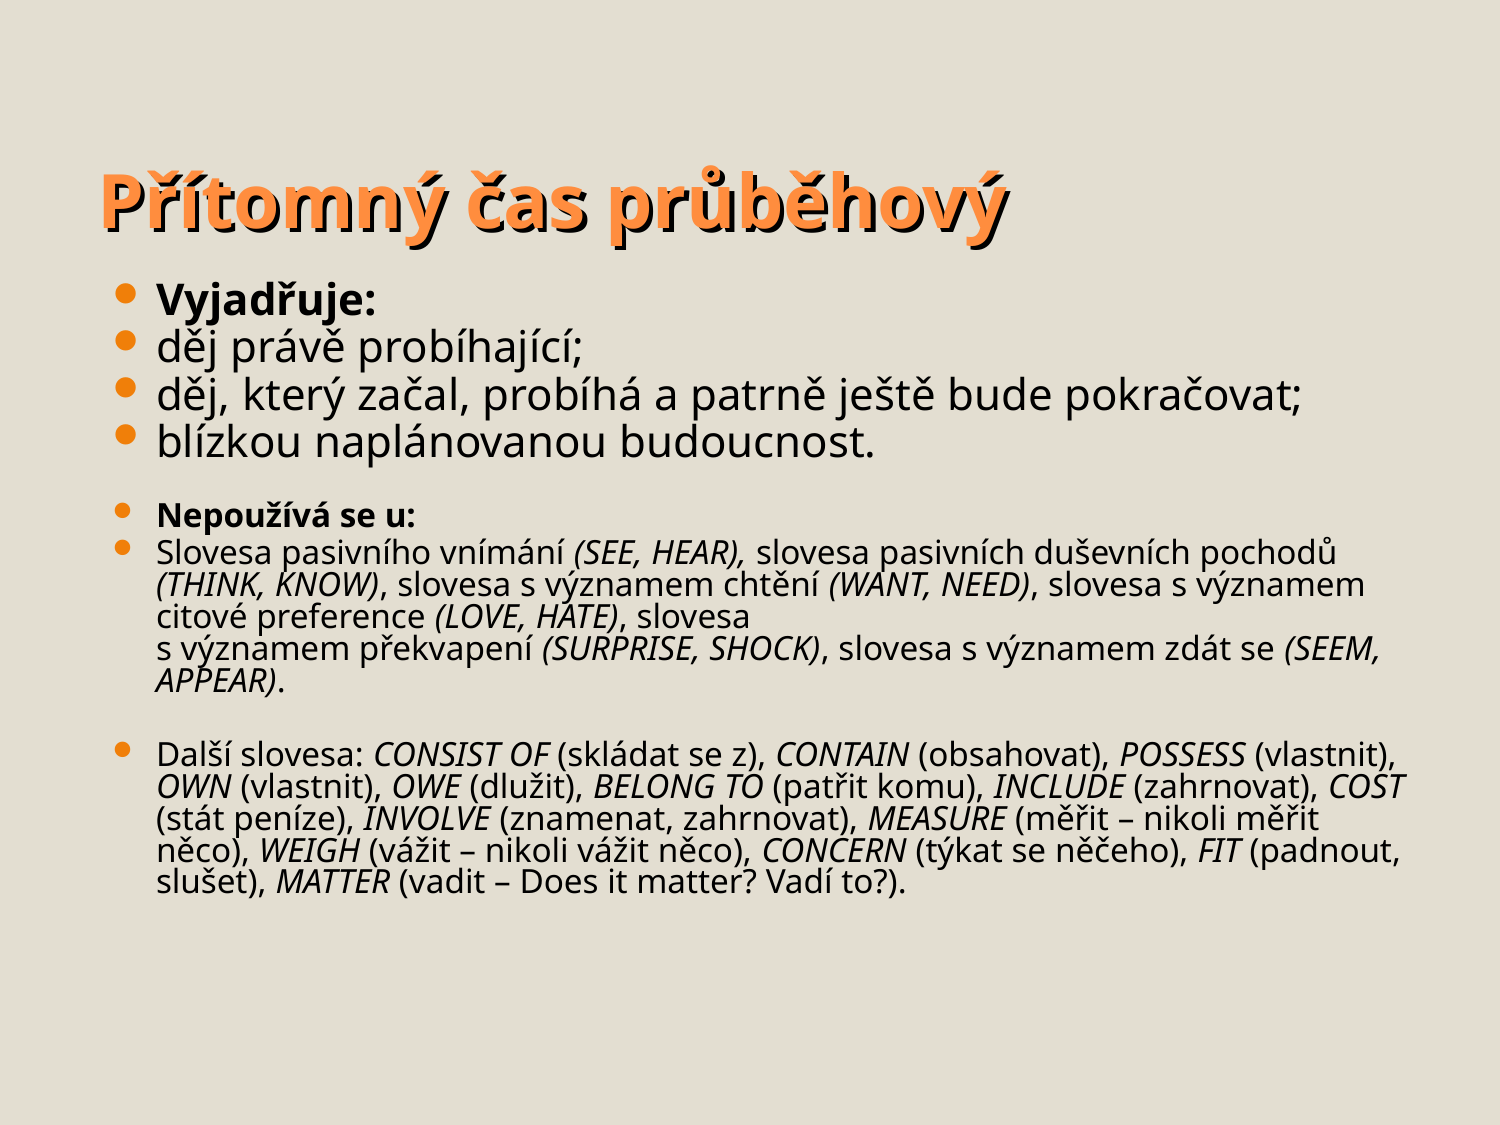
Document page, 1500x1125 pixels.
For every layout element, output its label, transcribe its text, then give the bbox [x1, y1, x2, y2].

title Přítomný čas průběhový [82, 78, 1426, 251]
list Vyjadřuje: děj právě probíhající; děj, který začal, probíhá a patrně ještě bude pokračovat; blízkou naplánovanou budoucnost. Nepoužívá se u: Slovesa pasivního vnímání (SEE, HEAR), slovesa pasivních duševních pochodů (THINK, KNOW), slovesa s významem chtění (WANT, NEED), slovesa s významem citové preference (LOVE, HATE), slovesa s významem překvapení (SURPRISE, SHOCK), slovesa s významem zdát se (SEEM, APPEAR). Další slovesa: CONSIST OF (skládat se z), CONTAIN (obsahovat), POSSESS (vlastnit), OWN (vlastnit), OWE (dlužit), BELONG TO (patřit komu), INCLUDE (zahrnovat), COST (stát peníze), INVOLVE (znamenat, zahrnovat), MEASURE (měřit – nikoli měřit něco), WEIGH (vážit – nikoli vážit něco), CONCERN (týkat se něčeho), FIT (padnout, slušet), MATTER (vadit – Does it matter? Vadí to?). [82, 267, 1426, 1024]
